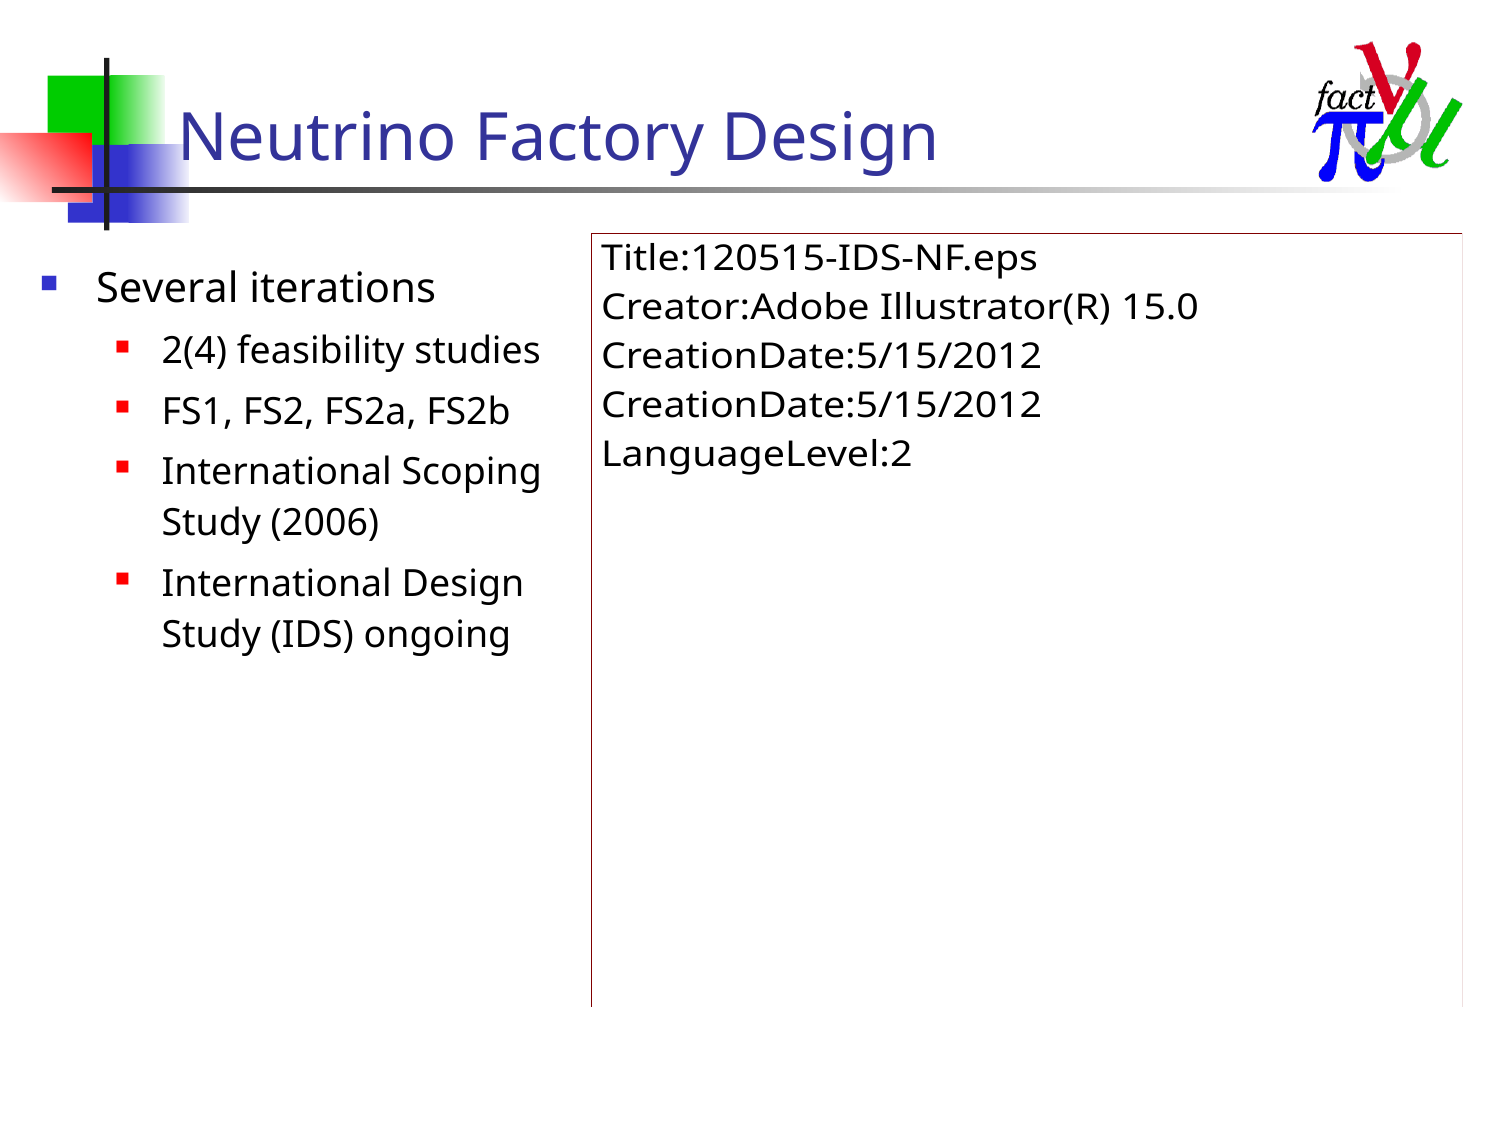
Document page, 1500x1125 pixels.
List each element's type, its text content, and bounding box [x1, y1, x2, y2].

title Neutrino Factory Design [162, 0, 1441, 188]
picture [1441, 41, 1463, 188]
list Several iterations 2(4) feasibility studies FS1, FS2, FS2a, FS2b International Scoping Study (2006) International Design Study (IDS) ongoing [24, 249, 576, 700]
picture [588, 230, 1463, 1007]
